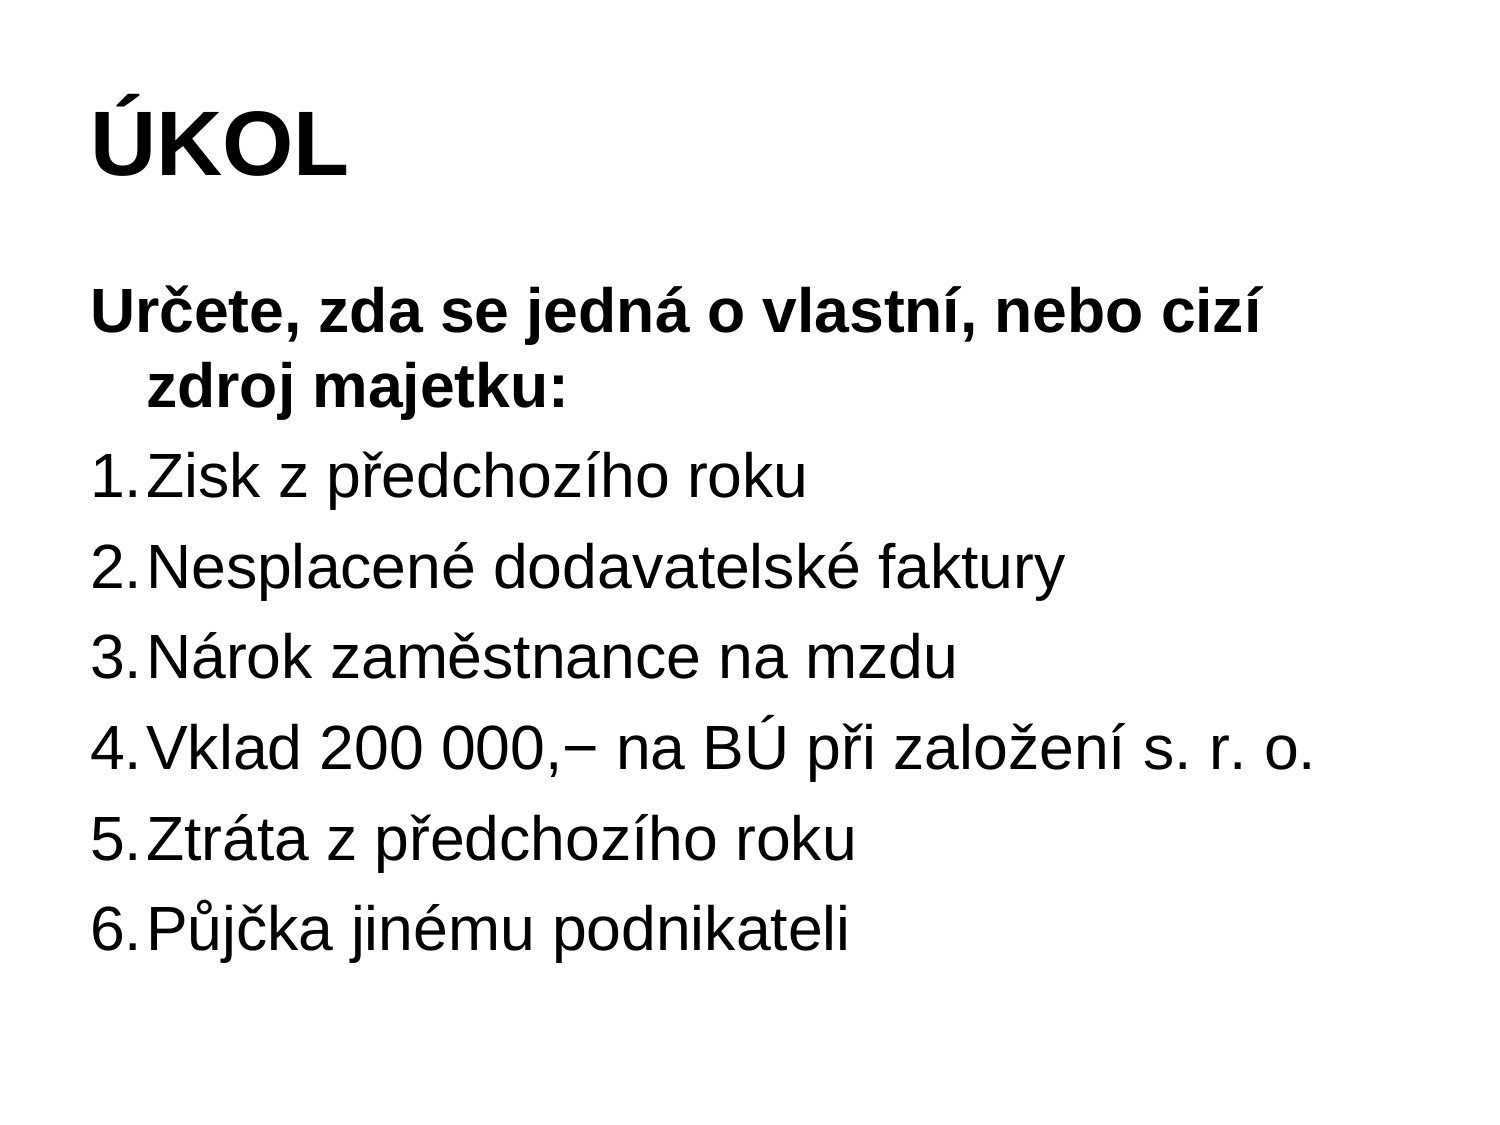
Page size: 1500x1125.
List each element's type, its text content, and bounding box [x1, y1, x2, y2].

title ÚKOL [75, 45, 1426, 233]
list Určete, zda se jedná o vlastní, nebo cizí zdroj majetku: Zisk z předchozího roku Nesplacené dodavatelské faktury Nárok zaměstnance na mzdu Vklad 200 000,− na BÚ při založení s. r. o. Ztráta z předchozího roku Půjčka jinému podnikateli [75, 262, 1426, 1006]
